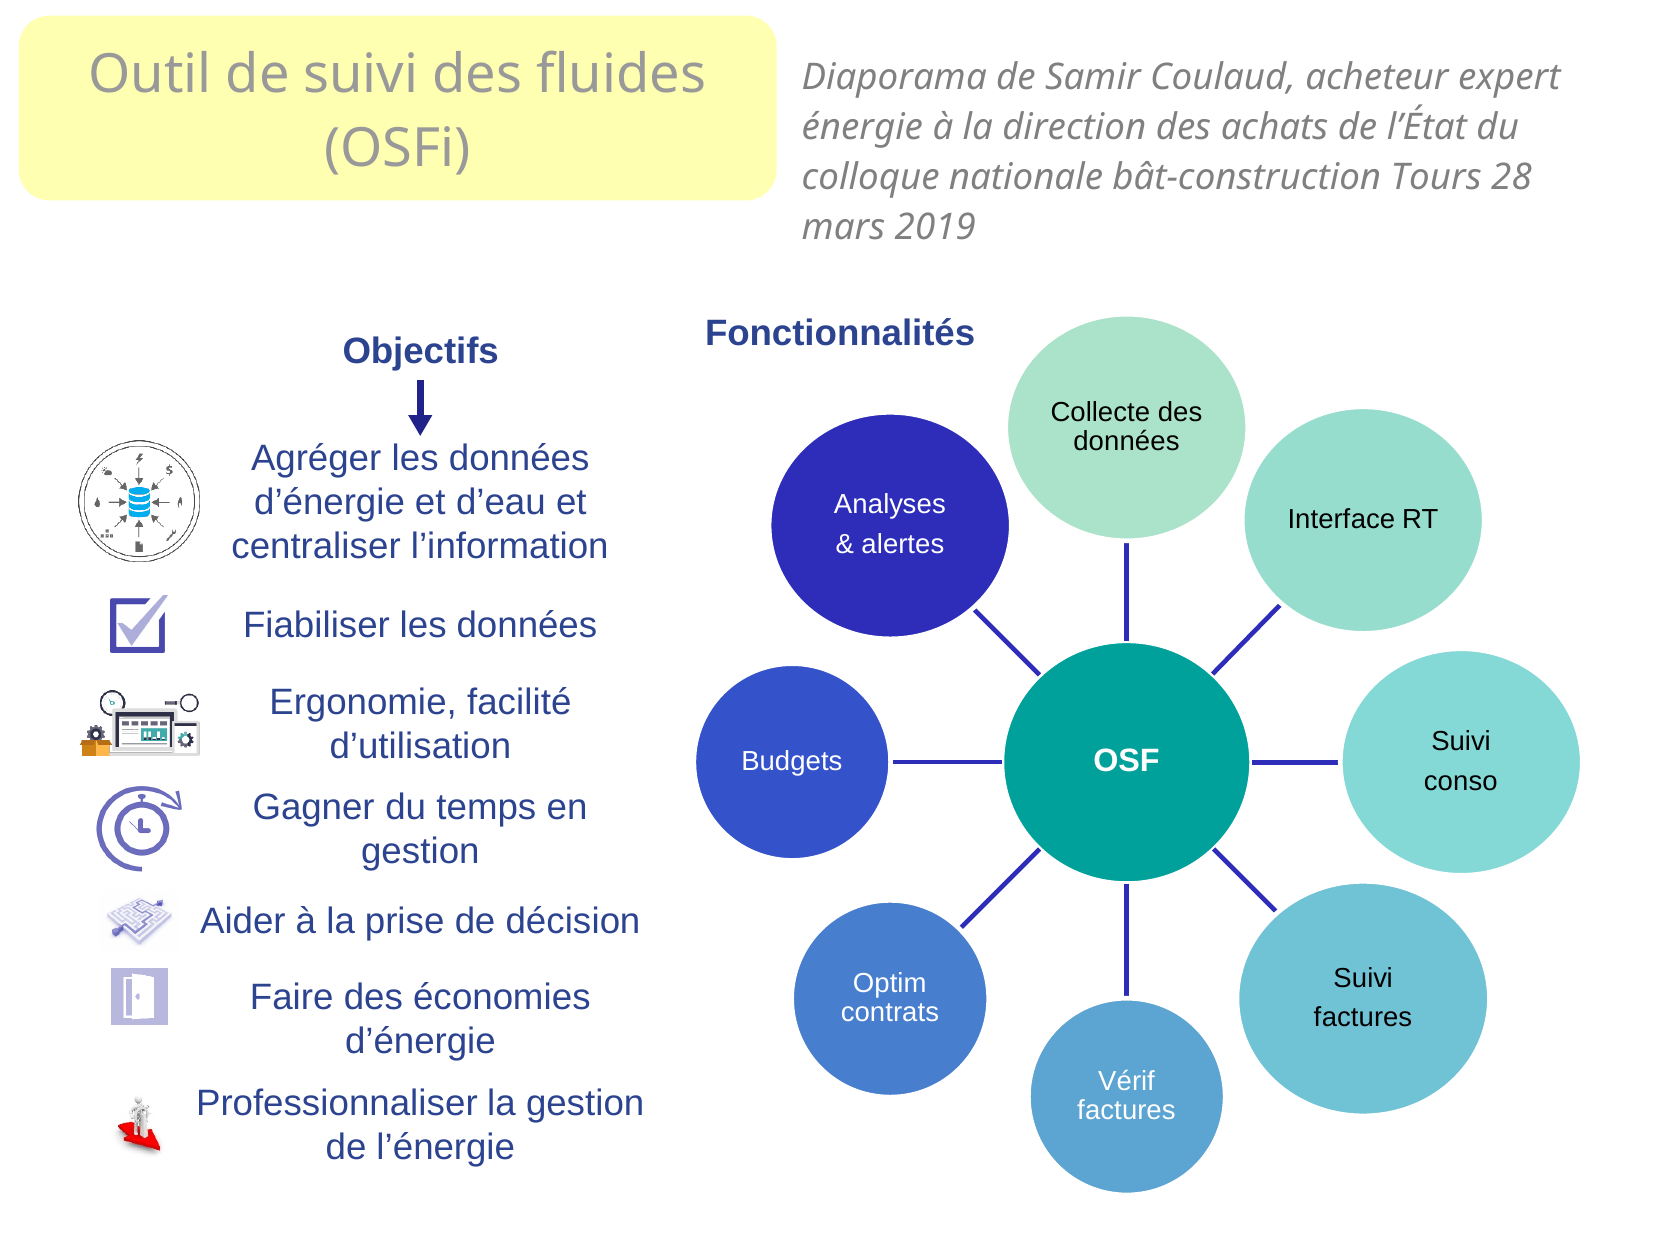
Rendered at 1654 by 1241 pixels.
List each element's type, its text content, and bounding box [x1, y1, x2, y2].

picture [60, 298, 1654, 1198]
text_box Outil de suivi des fluides (OSFi) [18, 15, 777, 201]
text_box Diaporama de Samir Coulaud, acheteur expert énergie à la direction des achats de l’État du colloque nationale bât-construction Tours 28 mars 2019 [801, 50, 1620, 173]
